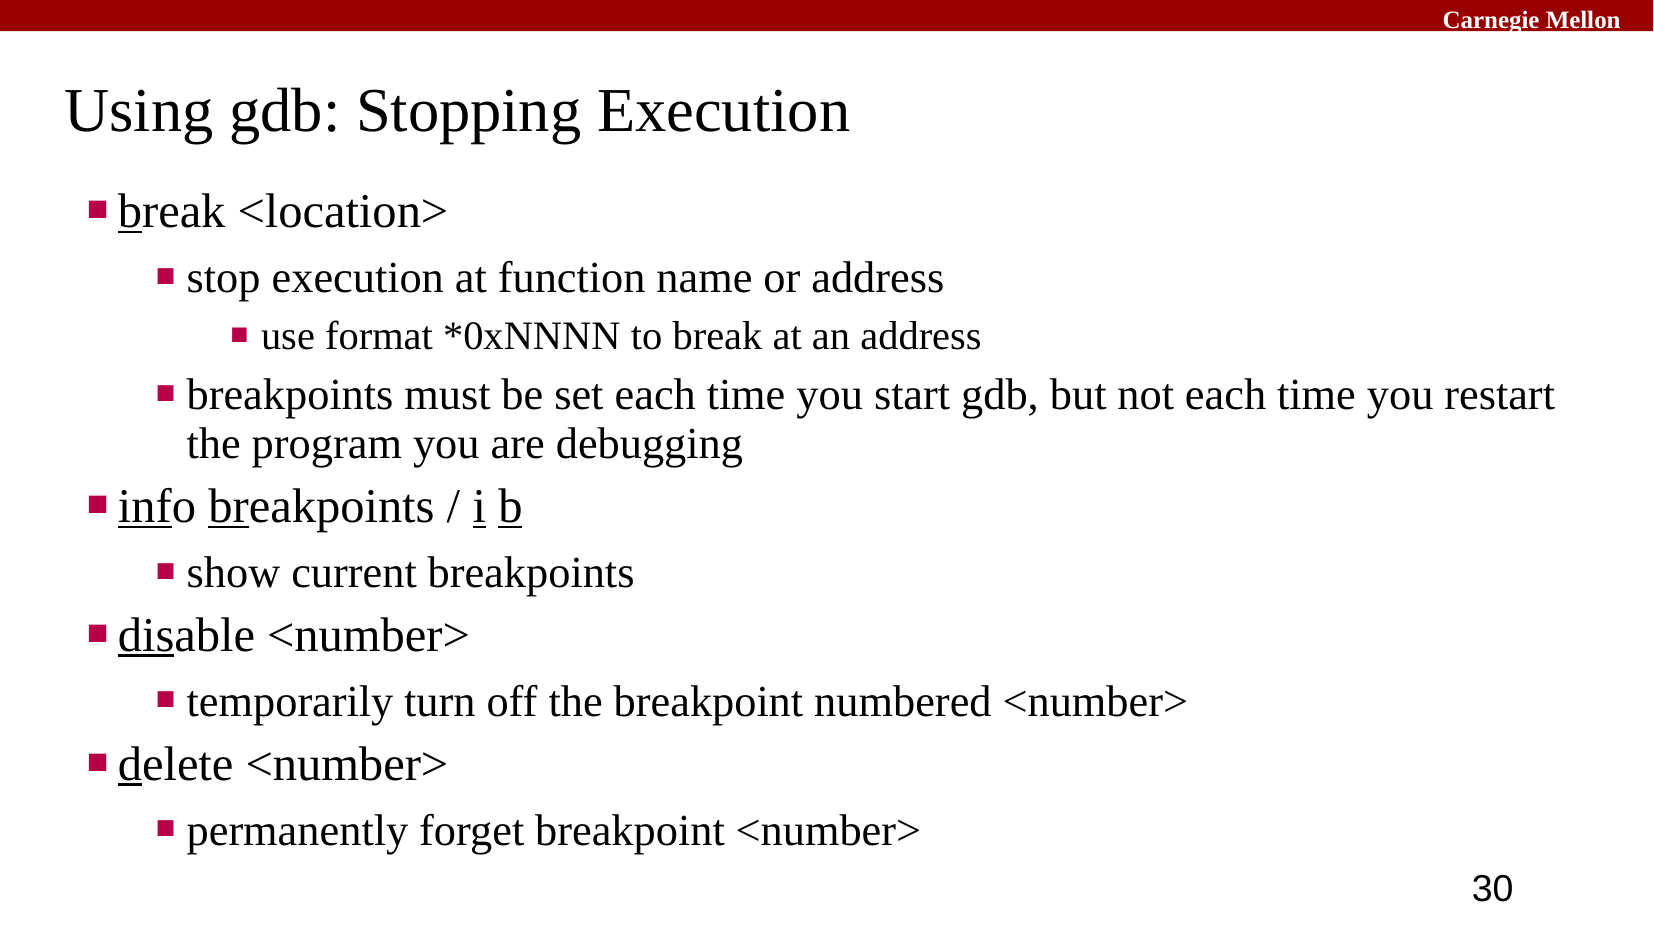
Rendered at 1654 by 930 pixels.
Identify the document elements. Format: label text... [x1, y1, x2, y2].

title Using gdb: Stopping Execution [64, 58, 1576, 163]
list break <location> stop execution at function name or address use format *0xNNNN to break at an address breakpoints must be set each time you start gdb, but not each time you restart the program you are debugging info breakpoints / i b show current breakpoints disable <number> temporarily turn off the breakpoint numbered <number> delete <number> permanently forget breakpoint <number> [71, 184, 1576, 859]
